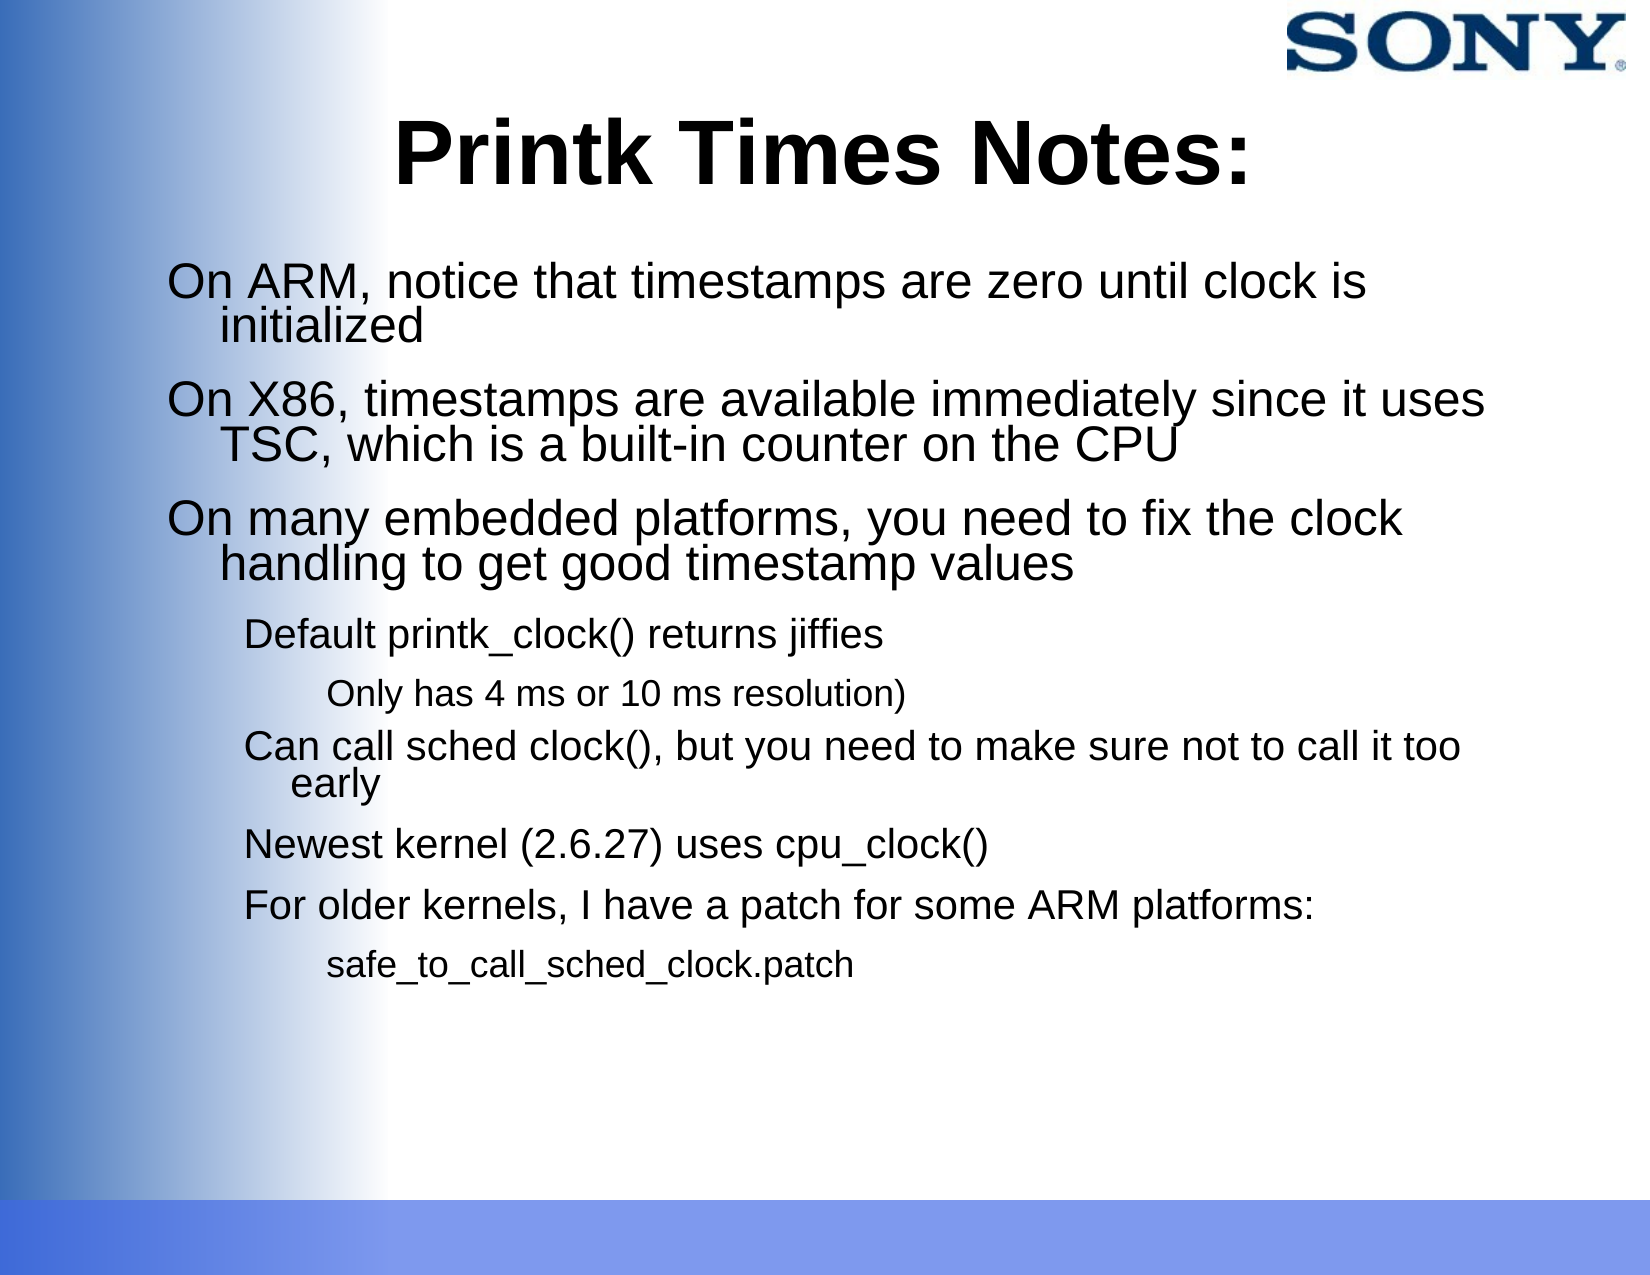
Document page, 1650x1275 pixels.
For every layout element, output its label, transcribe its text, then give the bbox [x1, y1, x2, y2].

picture [1287, 0, 1626, 80]
title Printk Times Notes: [149, 82, 1499, 243]
list On ARM, notice that timestamps are zero until clock is initialized On X86, timestamps are available immediately since it uses TSC, which is a built-in counter on the CPU On many embedded platforms, you need to fix the clock handling to get good timestamp values Default printk_clock() returns jiffies Only has 4 ms or 10 ms resolution)‏ Can call sched clock(), but you need to make sure not to call it too early Newest kernel (2.6.27) uses cpu_clock()‏ For older kernels, I have a patch for some ARM platforms: safe_to_call_sched_clock.patch [149, 262, 1499, 1192]
